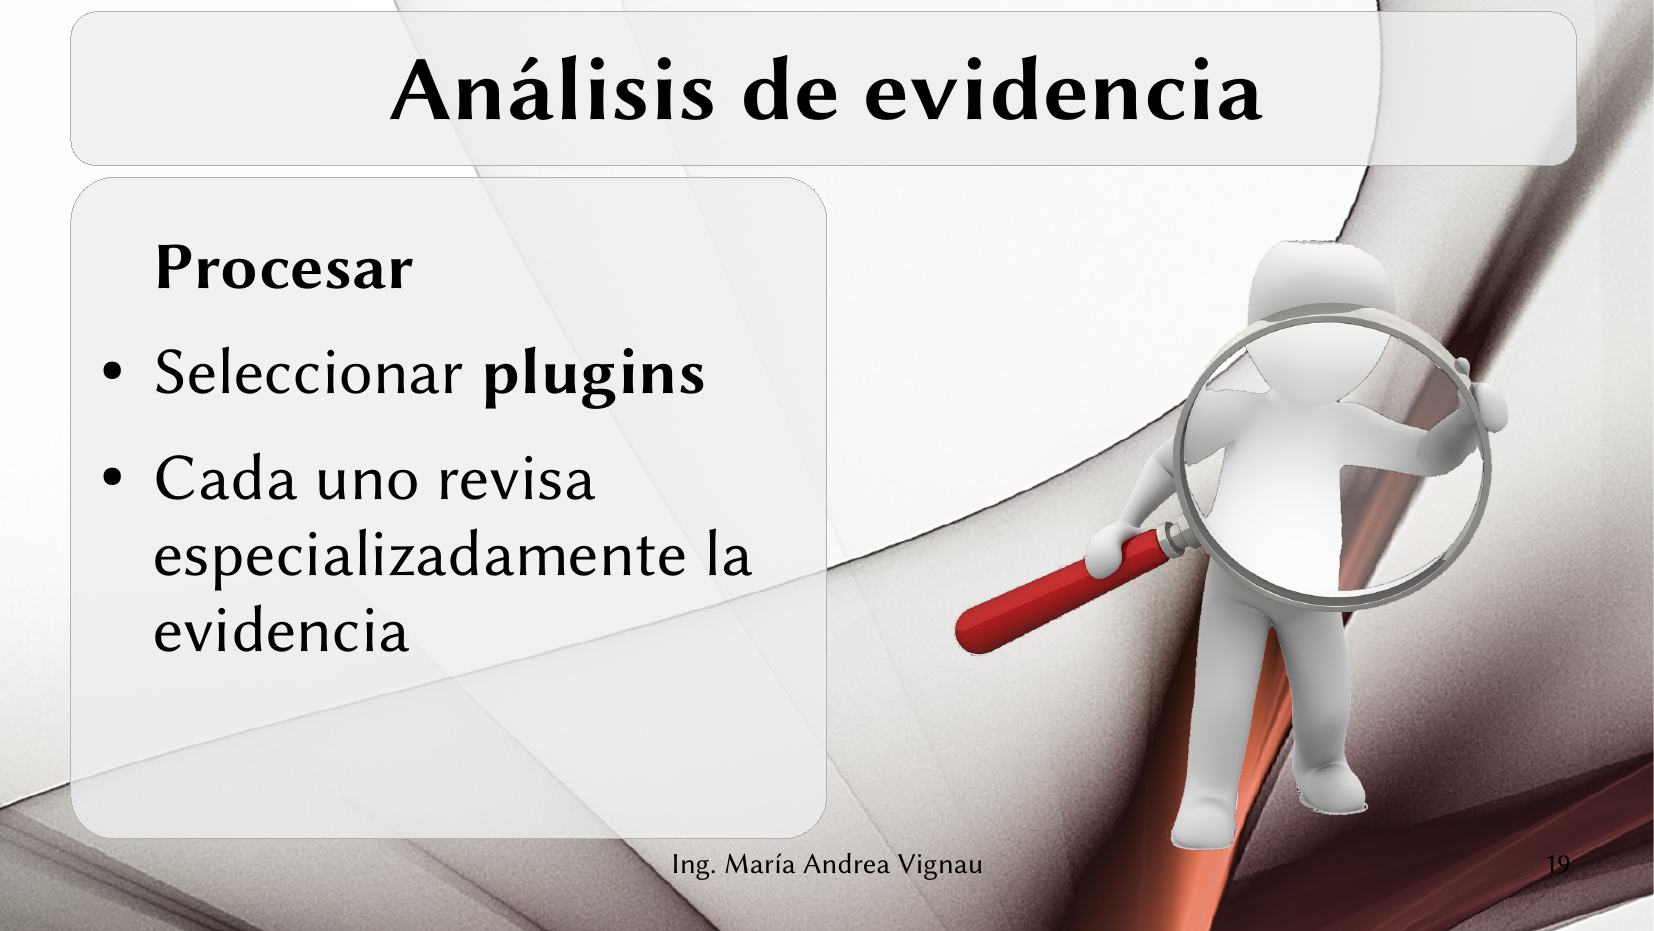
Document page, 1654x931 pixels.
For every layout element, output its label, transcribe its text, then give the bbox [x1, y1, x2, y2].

title Análisis de evidencia [82, 11, 1571, 168]
picture [0, 0, 1654, 931]
list Procesar Seleccionar plugins Cada uno revisa especializadamente la evidencia [82, 228, 809, 804]
